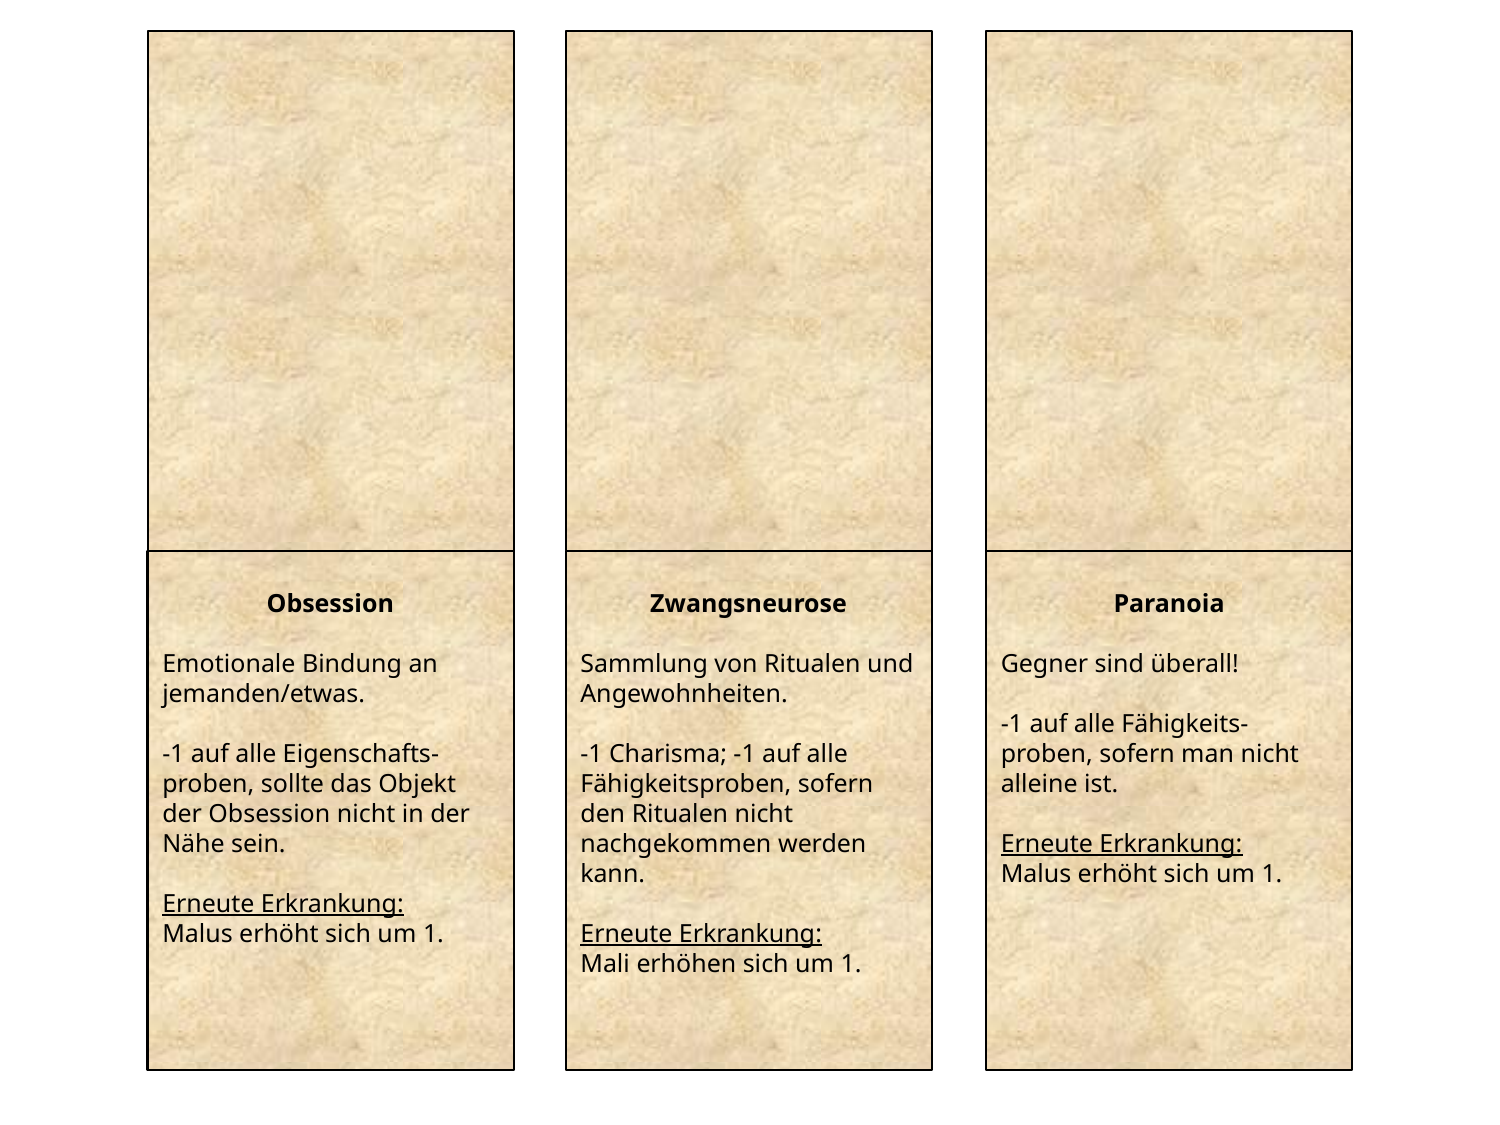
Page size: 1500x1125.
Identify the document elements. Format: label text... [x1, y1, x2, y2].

text_box Paranoia Gegner sind überall! -1 auf alle Fähigkeits-proben, sofern man nicht alleine ist. Erneute Erkrankung: Malus erhöht sich um 1. [986, 550, 1353, 1071]
text_box [986, 30, 1353, 550]
text_box Zwangsneurose Sammlung von Ritualen und Angewohnheiten. -1 Charisma; -1 auf alle Fähigkeitsproben, sofern den Ritualen nicht nachgekommen werden kann. Erneute Erkrankung: Mali erhöhen sich um 1. [565, 550, 932, 1071]
text_box [565, 30, 932, 550]
text_box Obsession Emotionale Bindung an jemanden/etwas. -1 auf alle Eigenschafts-proben, sollte das Objekt der Obsession nicht in der Nähe sein. Erneute Erkrankung: Malus erhöht sich um 1. [147, 550, 514, 1071]
text_box [147, 30, 514, 550]
